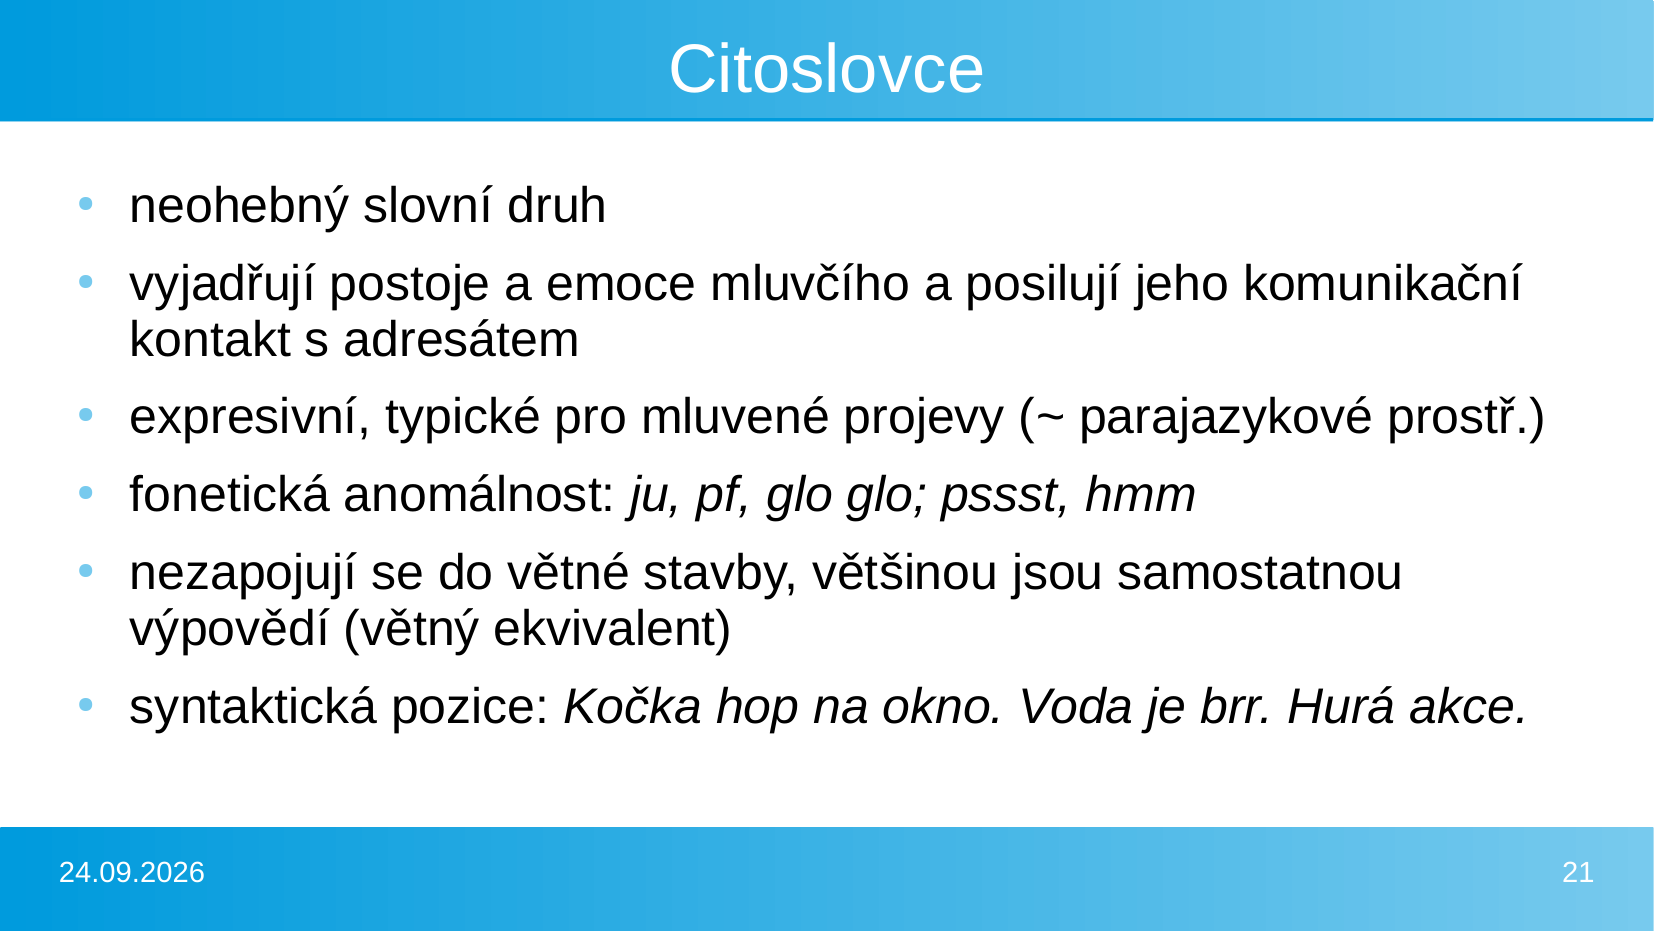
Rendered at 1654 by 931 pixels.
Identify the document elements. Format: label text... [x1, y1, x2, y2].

list neohebný slovní druh vyjadřují postoje a emoce mluvčího a posilují jeho komunikační kontakt s adresátem expresivní, typické pro mluvené projevy (~ parajazykové prostř.) fonetická anomálnost: ju, pf, glo glo; pssst, hmm nezapojují se do větné stavby, většinou jsou samostatnou výpovědí (větný ekvivalent) syntaktická pozice: Kočka hop na okno. Voda je brr. Hurá akce. [59, 177, 1595, 768]
title Citoslovce [59, 29, 1595, 108]
